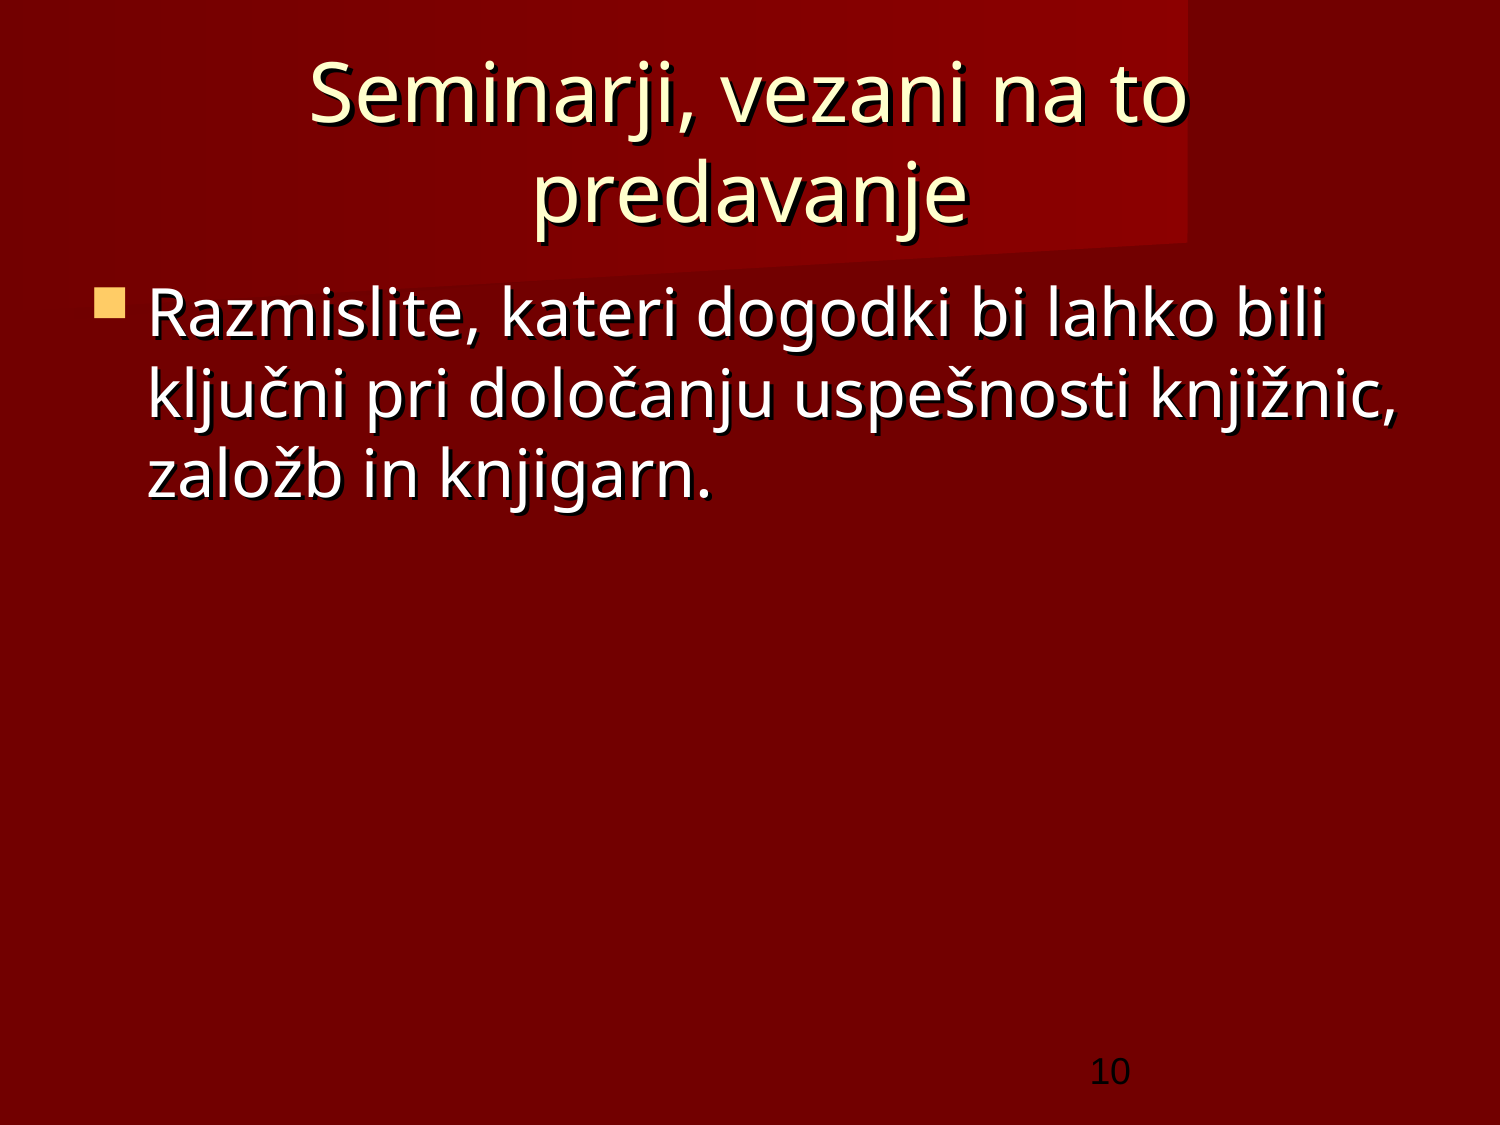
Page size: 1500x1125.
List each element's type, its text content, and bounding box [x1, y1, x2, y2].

list Razmislite, kateri dogodki bi lahko bili ključni pri določanju uspešnosti knjižnic, založb in knjigarn. [75, 262, 1426, 1001]
title Seminarji, vezani na to predavanje [75, 45, 1426, 233]
